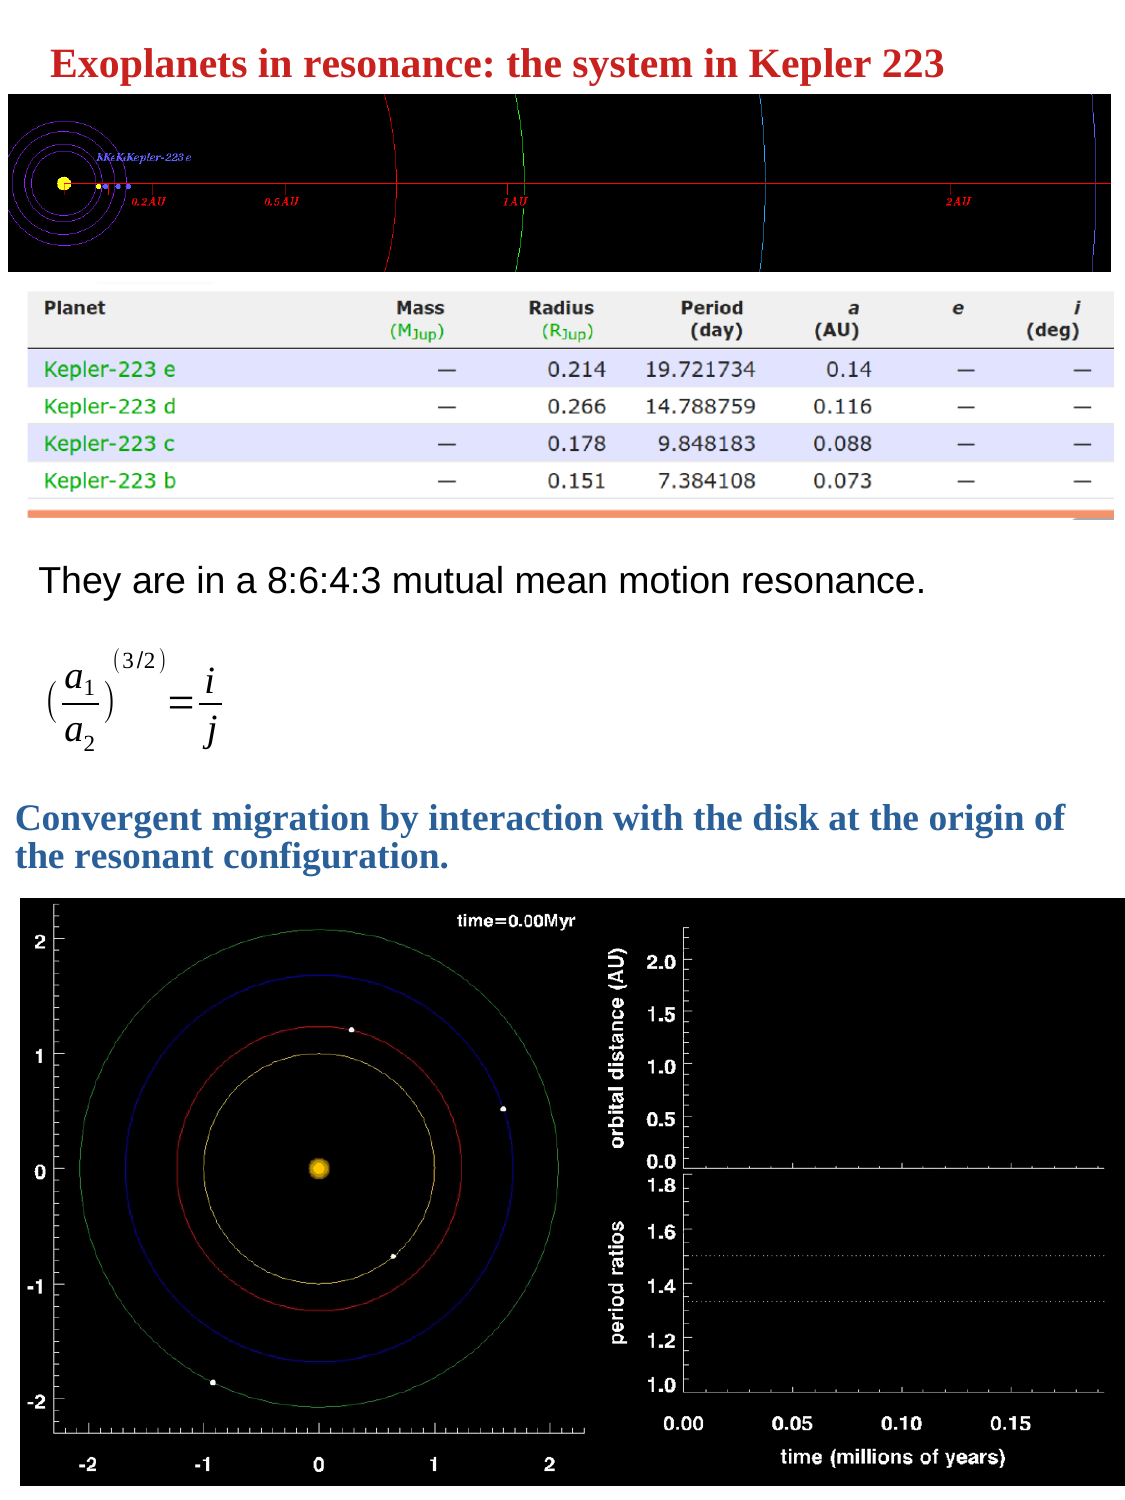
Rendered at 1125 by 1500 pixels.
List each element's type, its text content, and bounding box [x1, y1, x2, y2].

text_box They are in a 8:6:4:3 mutual mean motion resonance. [23, 555, 1099, 649]
text_box Exoplanets in resonance: the system in Kepler 223 [35, 35, 993, 94]
picture [11, 282, 1114, 520]
chart [35, 647, 233, 756]
text_box [19, 897, 1125, 1487]
picture [8, 94, 1111, 272]
text_box Convergent migration by interaction with the disk at the origin of the resonant configuration. [0, 791, 1125, 885]
